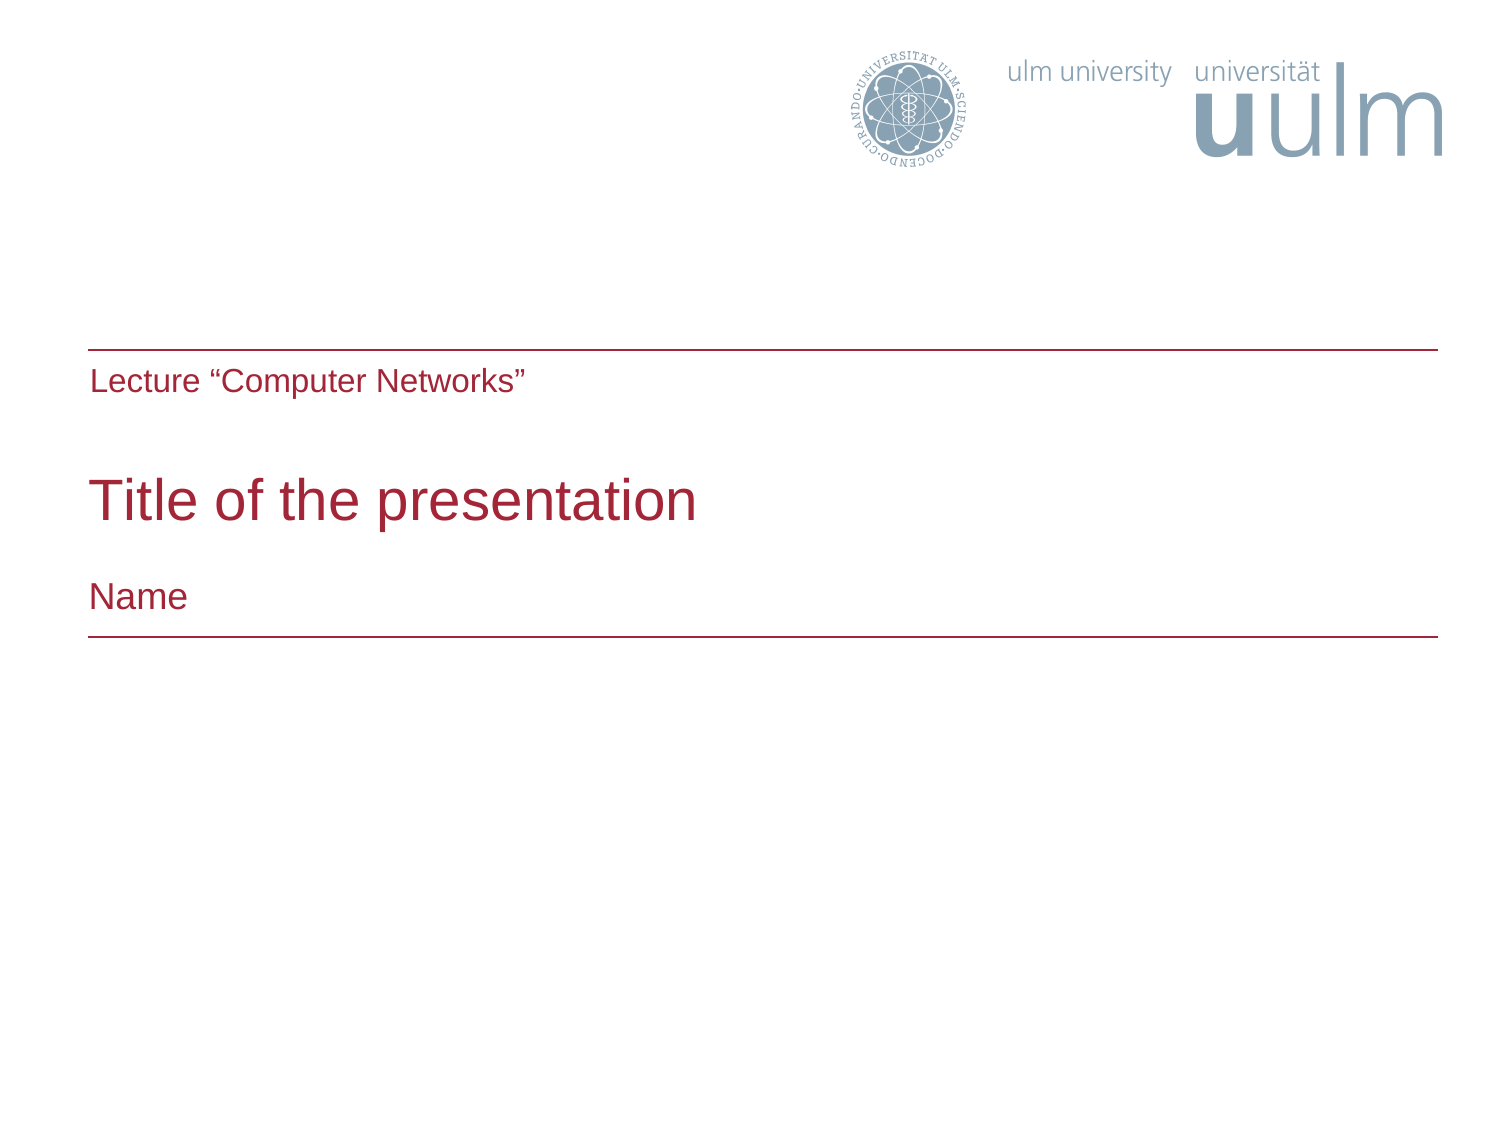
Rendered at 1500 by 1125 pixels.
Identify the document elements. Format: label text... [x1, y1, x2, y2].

picture [851, 51, 1442, 167]
text_box Title of the presentation Name [88, 468, 1353, 618]
text_box Lecture “Computer Networks” [75, 350, 1426, 408]
